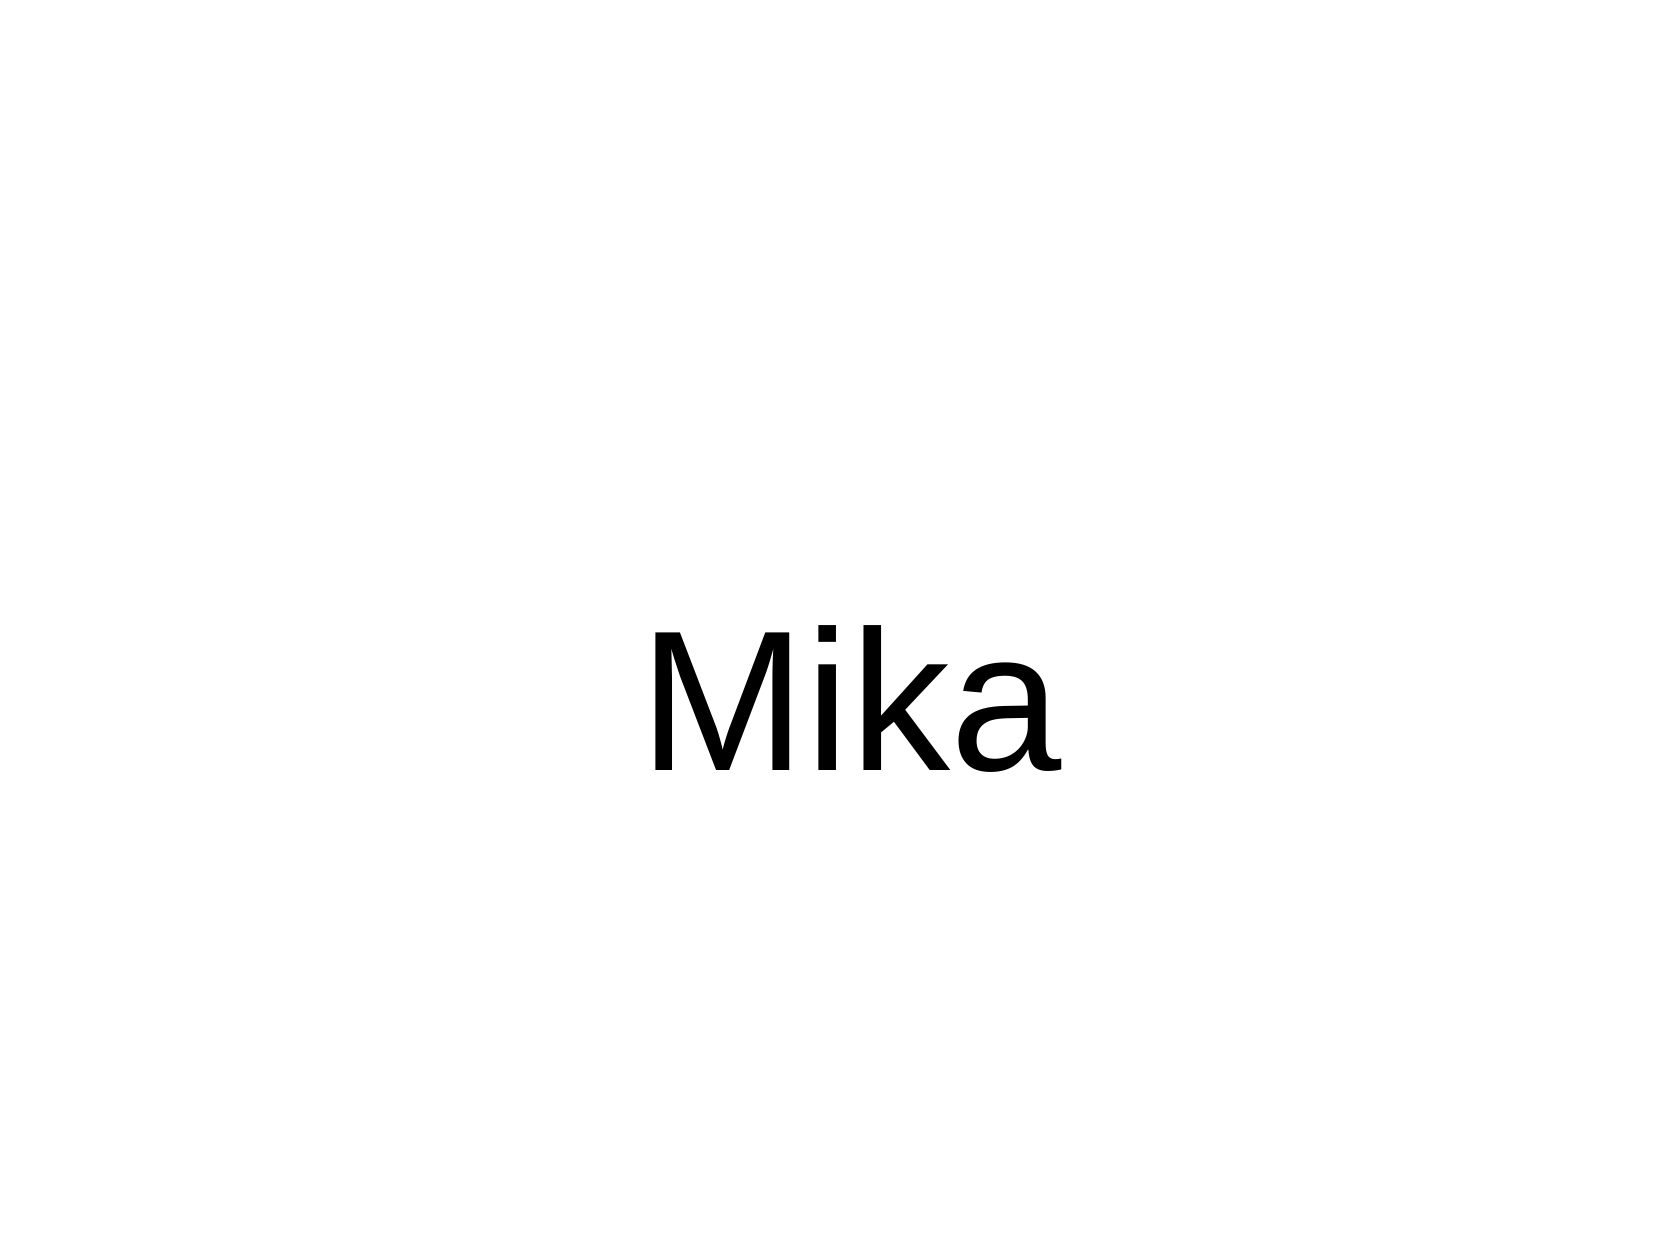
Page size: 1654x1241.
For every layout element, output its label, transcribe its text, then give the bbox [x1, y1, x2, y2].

subtitle Mika [106, 291, 1595, 1111]
